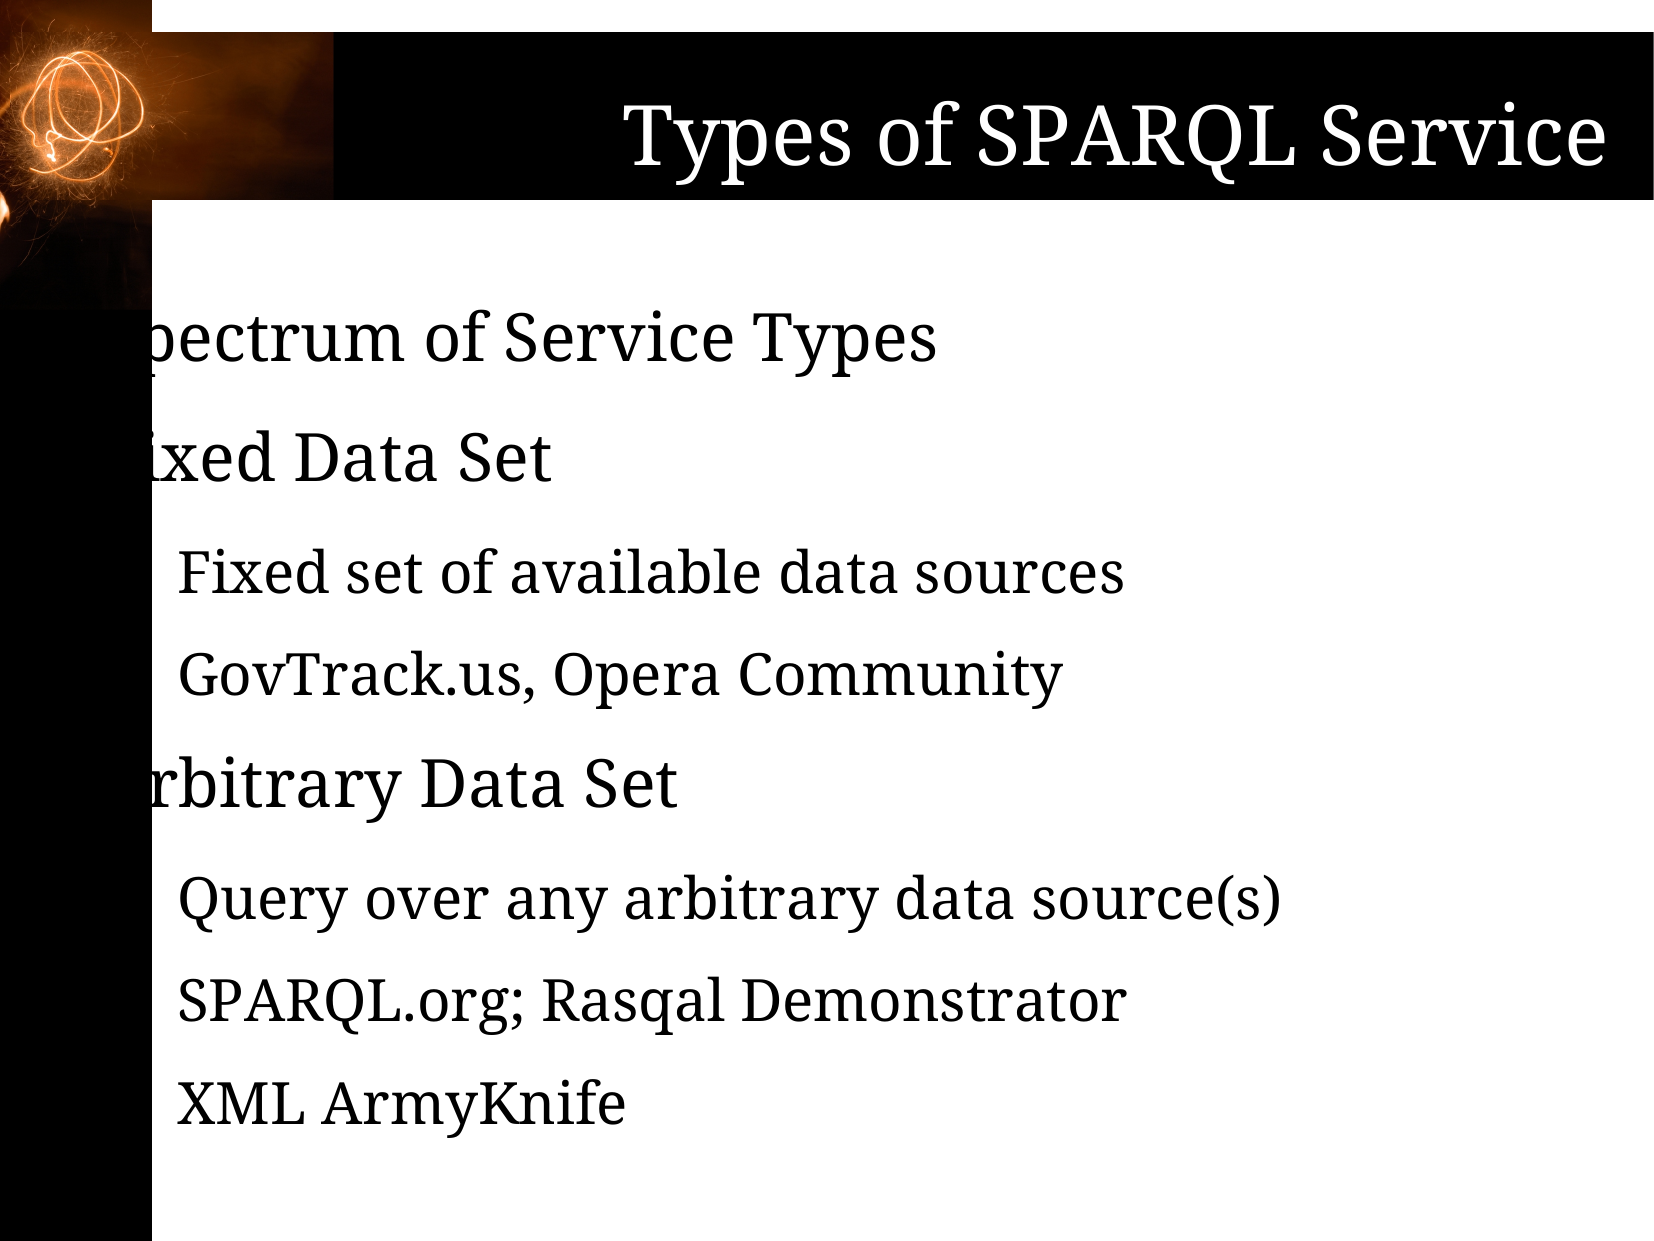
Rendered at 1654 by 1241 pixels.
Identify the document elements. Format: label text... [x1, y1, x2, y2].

picture [0, 0, 372, 1241]
list Spectrum of Service Types Fixed Data Set Fixed set of available data sources GovTrack.us, Opera Community Arbitrary Data Set Query over any arbitrary data source(s) SPARQL.org; Rasqal Demonstrator XML ArmyKnife [82, 290, 1571, 1109]
title Types of SPARQL Service [372, 29, 1654, 237]
